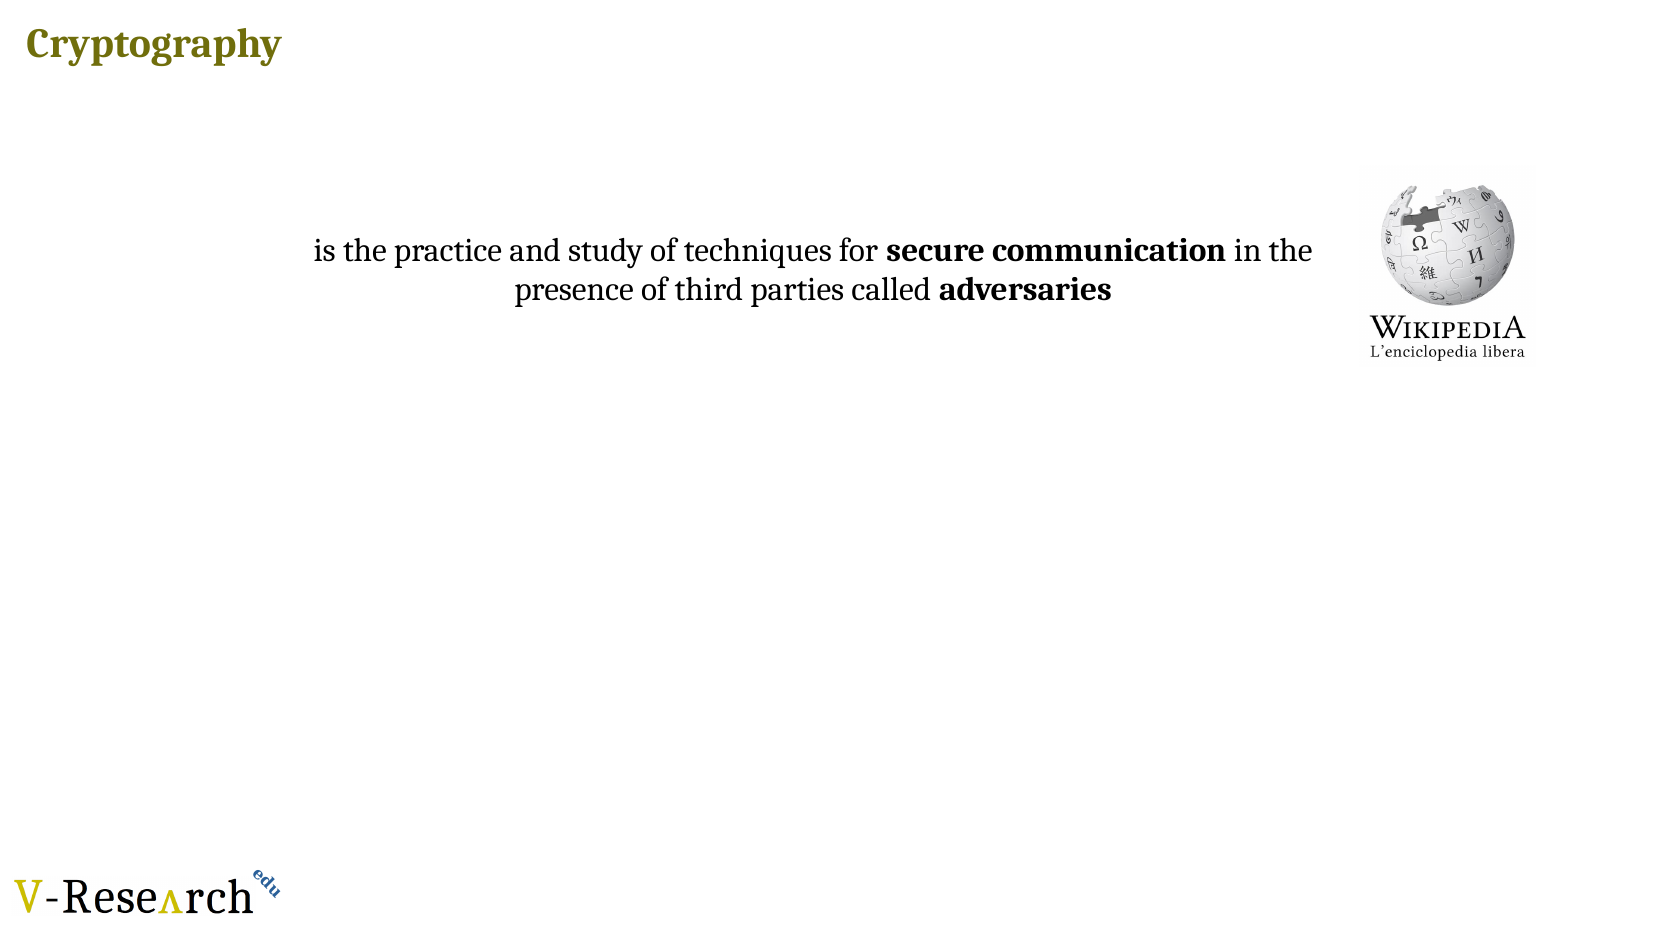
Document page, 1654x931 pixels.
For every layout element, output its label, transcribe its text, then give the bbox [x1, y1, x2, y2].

picture [1359, 165, 1536, 367]
text_box edu [222, 847, 333, 931]
text_box is the practice and study of techniques for secure communication in the presence of third parties called adversaries [271, 224, 1355, 318]
picture [11, 876, 255, 916]
text_box Cryptography [11, 12, 1193, 77]
